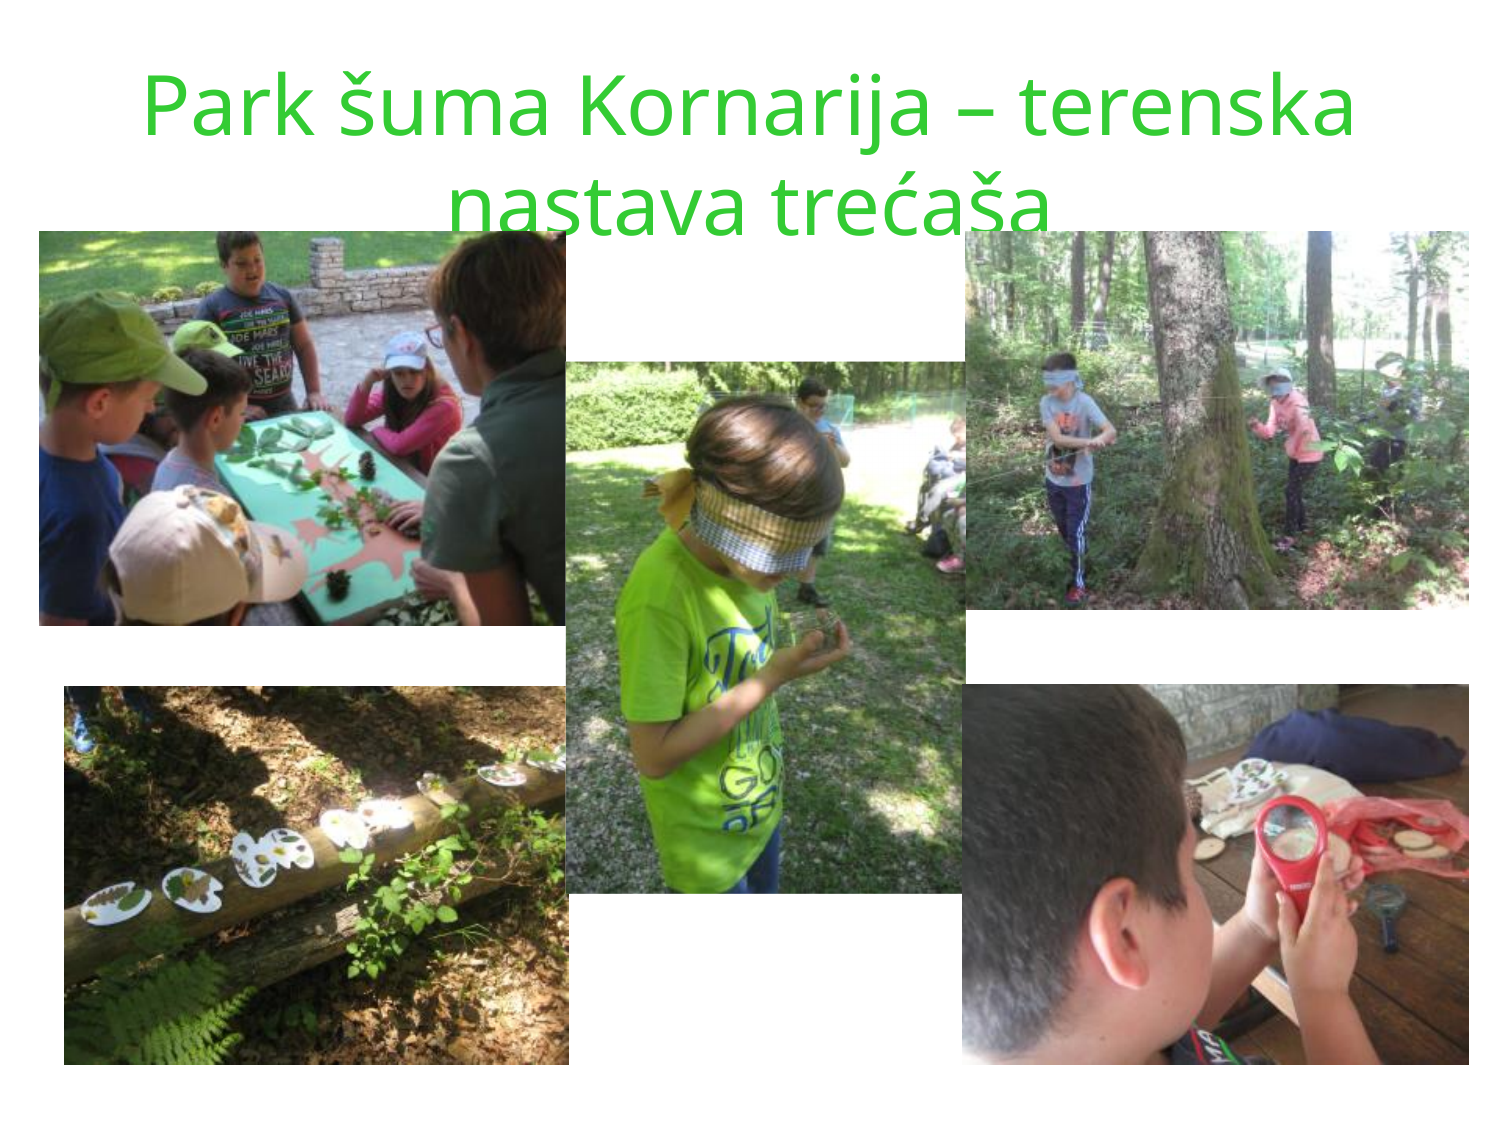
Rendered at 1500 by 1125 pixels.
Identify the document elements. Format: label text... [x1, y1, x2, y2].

title Park šuma Kornarija – terenska nastava trećaša [75, 45, 1426, 233]
picture [39, 231, 1469, 1065]
